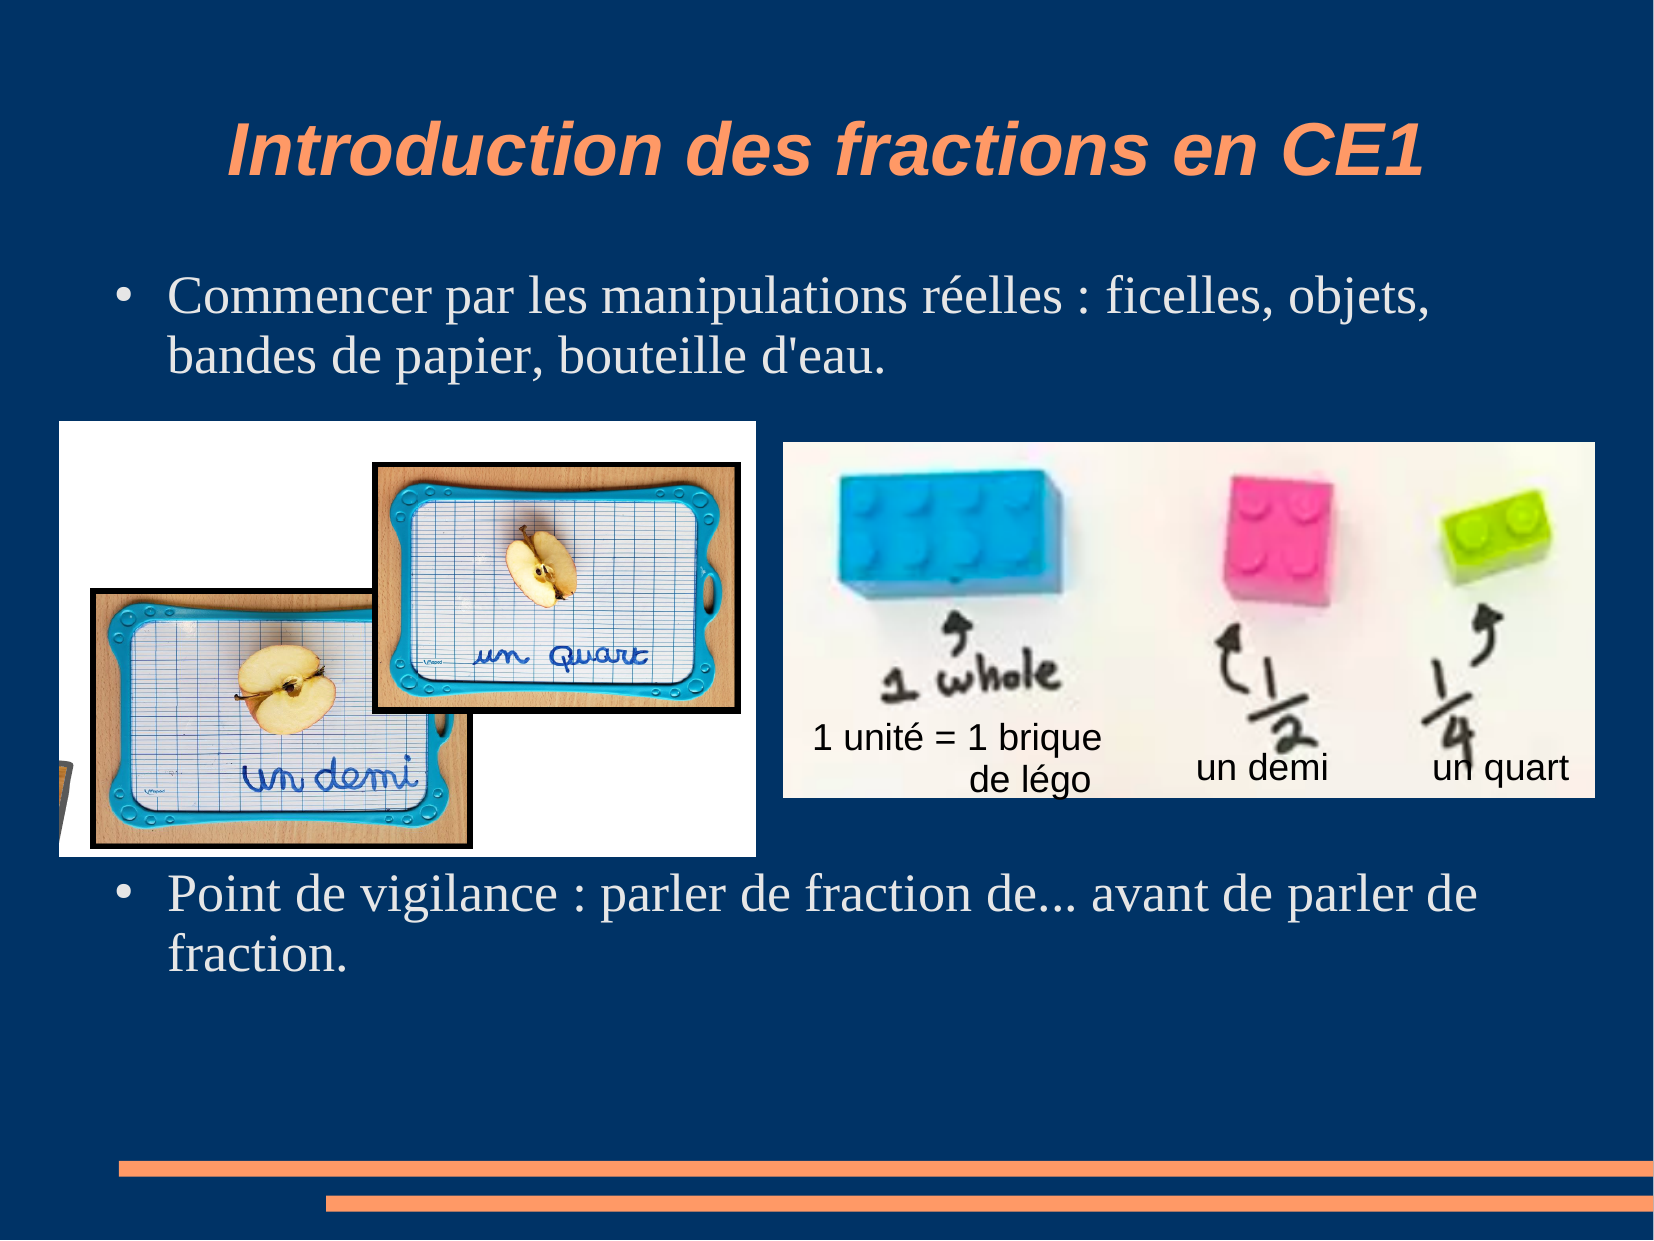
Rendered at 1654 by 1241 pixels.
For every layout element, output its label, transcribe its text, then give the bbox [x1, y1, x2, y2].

picture [59, 421, 756, 857]
text_box 1 unité = 1 brique de légo [797, 708, 1123, 850]
list Commencer par les manipulations réelles : ficelles, objets, bandes de papier, bouteille d'eau. Point de vigilance : parler de fraction de... avant de parler de fraction. [96, 265, 1536, 1163]
text_box un quart [1417, 738, 1595, 798]
title Introduction des fractions en CE1 [121, 46, 1534, 254]
picture [783, 442, 1595, 798]
text_box un demi [1181, 738, 1359, 798]
